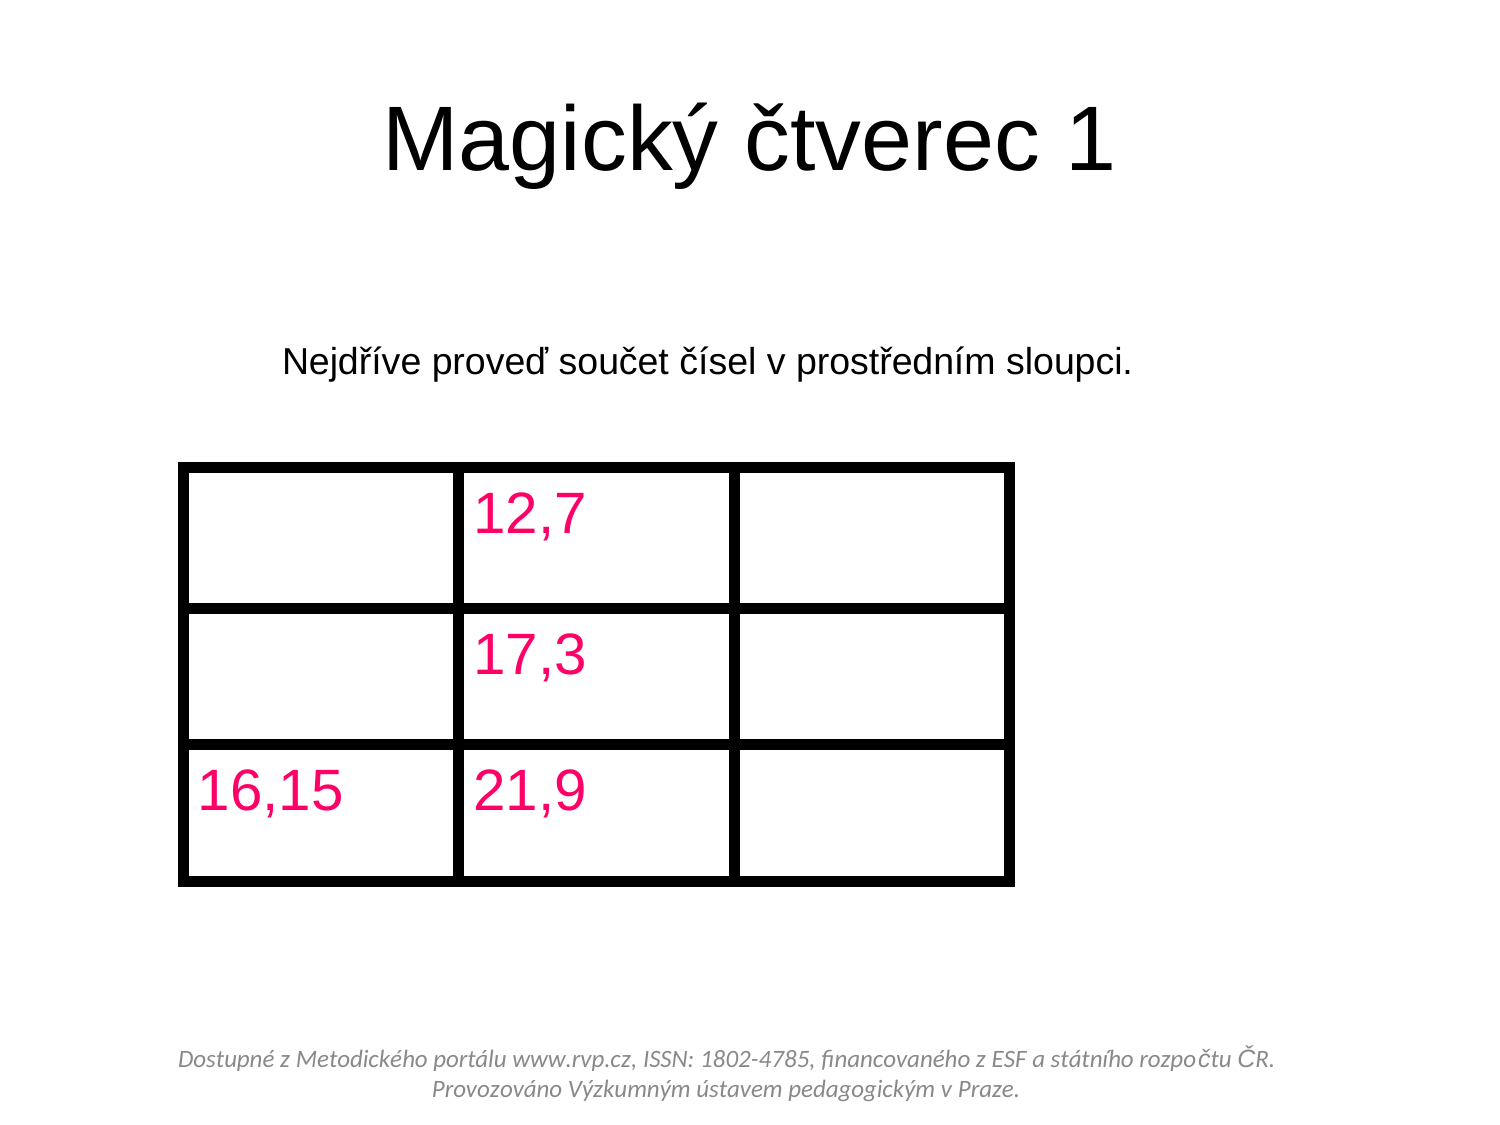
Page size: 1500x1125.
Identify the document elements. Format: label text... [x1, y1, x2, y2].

text_box Nejdříve proveď součet čísel v prostředním sloupci. [267, 329, 1149, 390]
table_header [189, 473, 453, 603]
text_box Dostupné z Metodického portálu www.rvp.cz, ISSN: 1802-4785, financovaného z ESF a státního rozpočtu ČR. Provozováno Výzkumným ústavem pedagogickým v Praze. [105, 1042, 1348, 1103]
table_header [740, 473, 1004, 603]
table_cell 21,9 [464, 750, 729, 876]
table_cell 17,3 [464, 614, 729, 739]
title Magický čtverec 1 [75, 45, 1426, 233]
table_cell 16,15 [189, 750, 453, 876]
table_cell [740, 750, 1004, 876]
table_cell [740, 614, 1004, 739]
table_cell [189, 614, 453, 739]
table_header 12,7 [464, 473, 729, 603]
